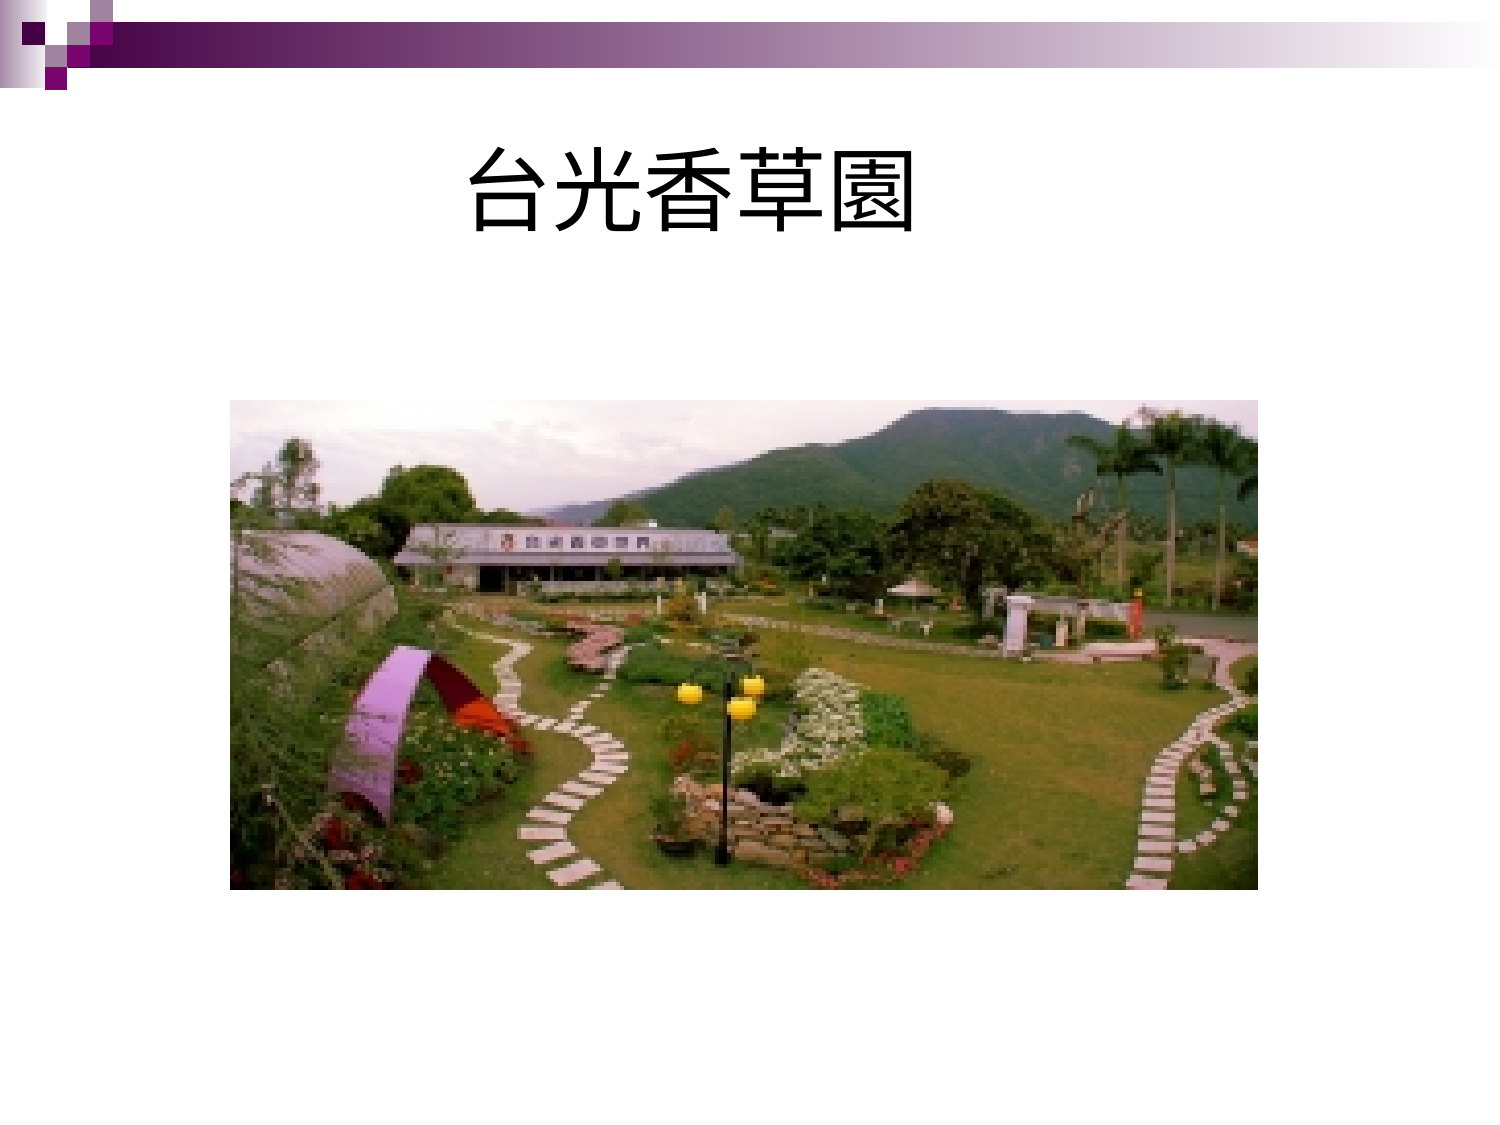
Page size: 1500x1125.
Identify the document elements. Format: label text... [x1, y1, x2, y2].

picture [230, 400, 1258, 890]
title 台光香草園 [75, 75, 1426, 300]
